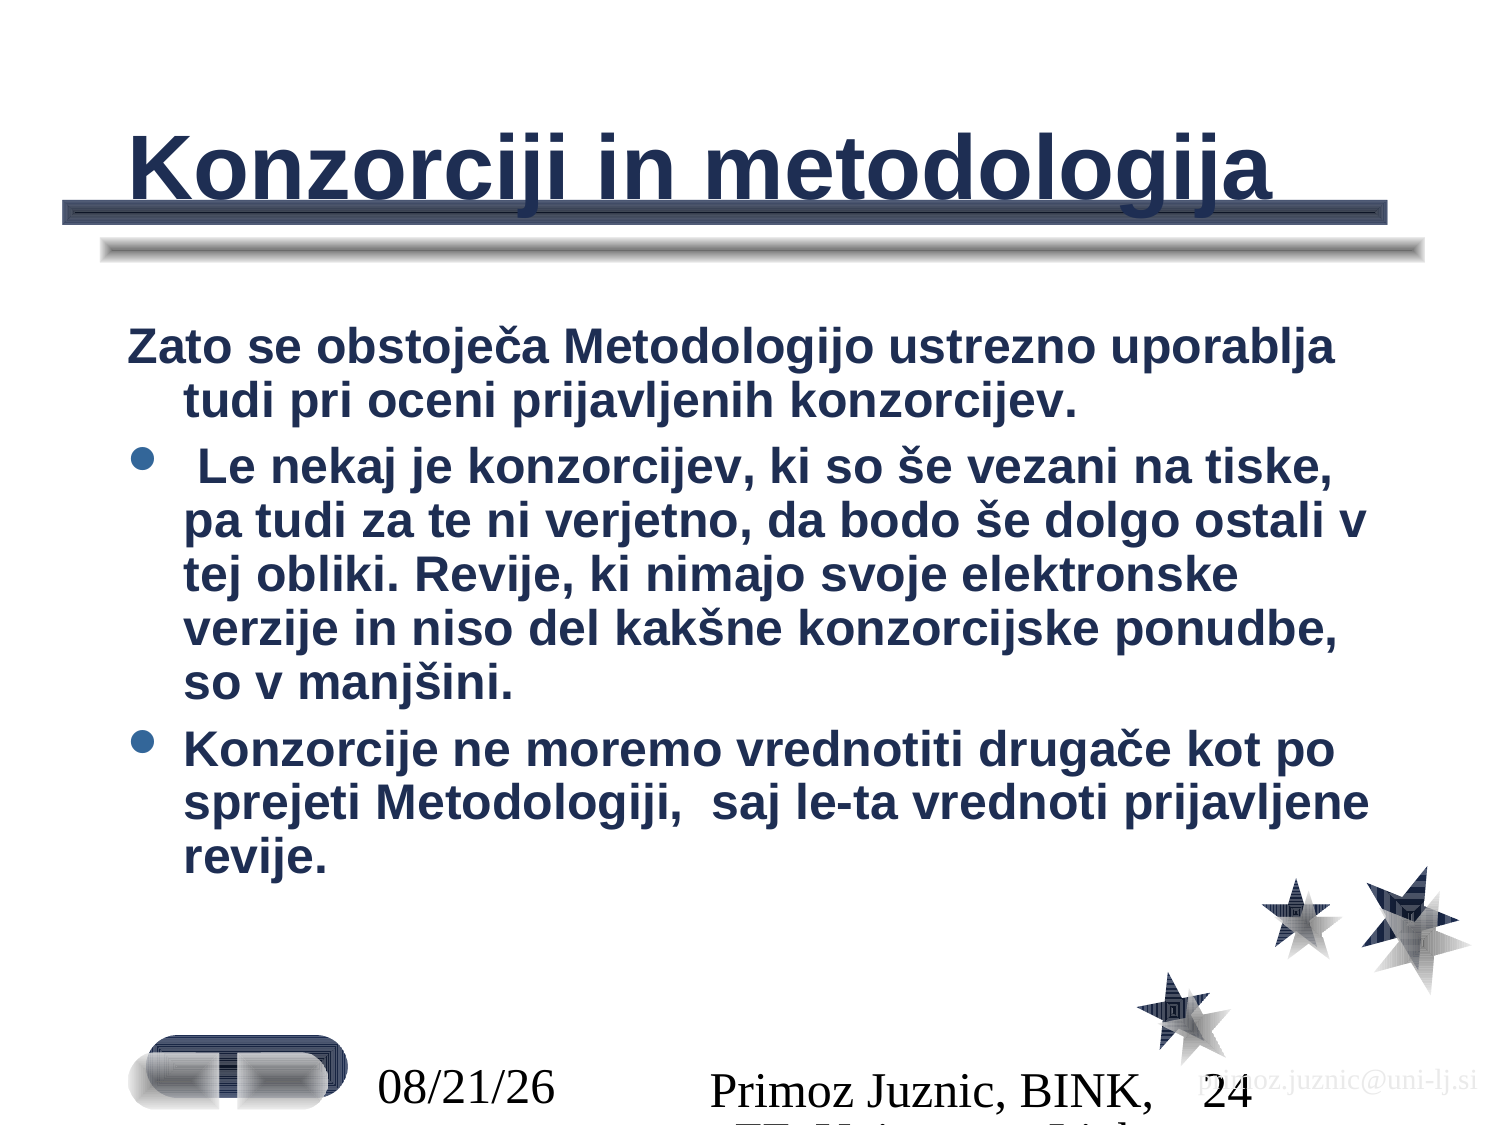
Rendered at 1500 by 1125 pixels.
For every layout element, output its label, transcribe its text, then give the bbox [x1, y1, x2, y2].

title Konzorciji in metodologija [112, 37, 1388, 225]
list Zato se obstoječa Metodologijo ustrezno uporablja tudi pri oceni prijavljenih konzorcijev. Le nekaj je konzorcijev, ki so še vezani na tiske, pa tudi za te ni verjetno, da bodo še dolgo ostali v tej obliki. Revije, ki nimajo svoje elektronske verzije in niso del kakšne konzorcijske ponudbe, so v manjšini. Konzorcije ne moremo vrednotiti drugače kot po sprejeti Metodologiji, saj le-ta vrednoti prijavljene revije. [112, 312, 1388, 1026]
